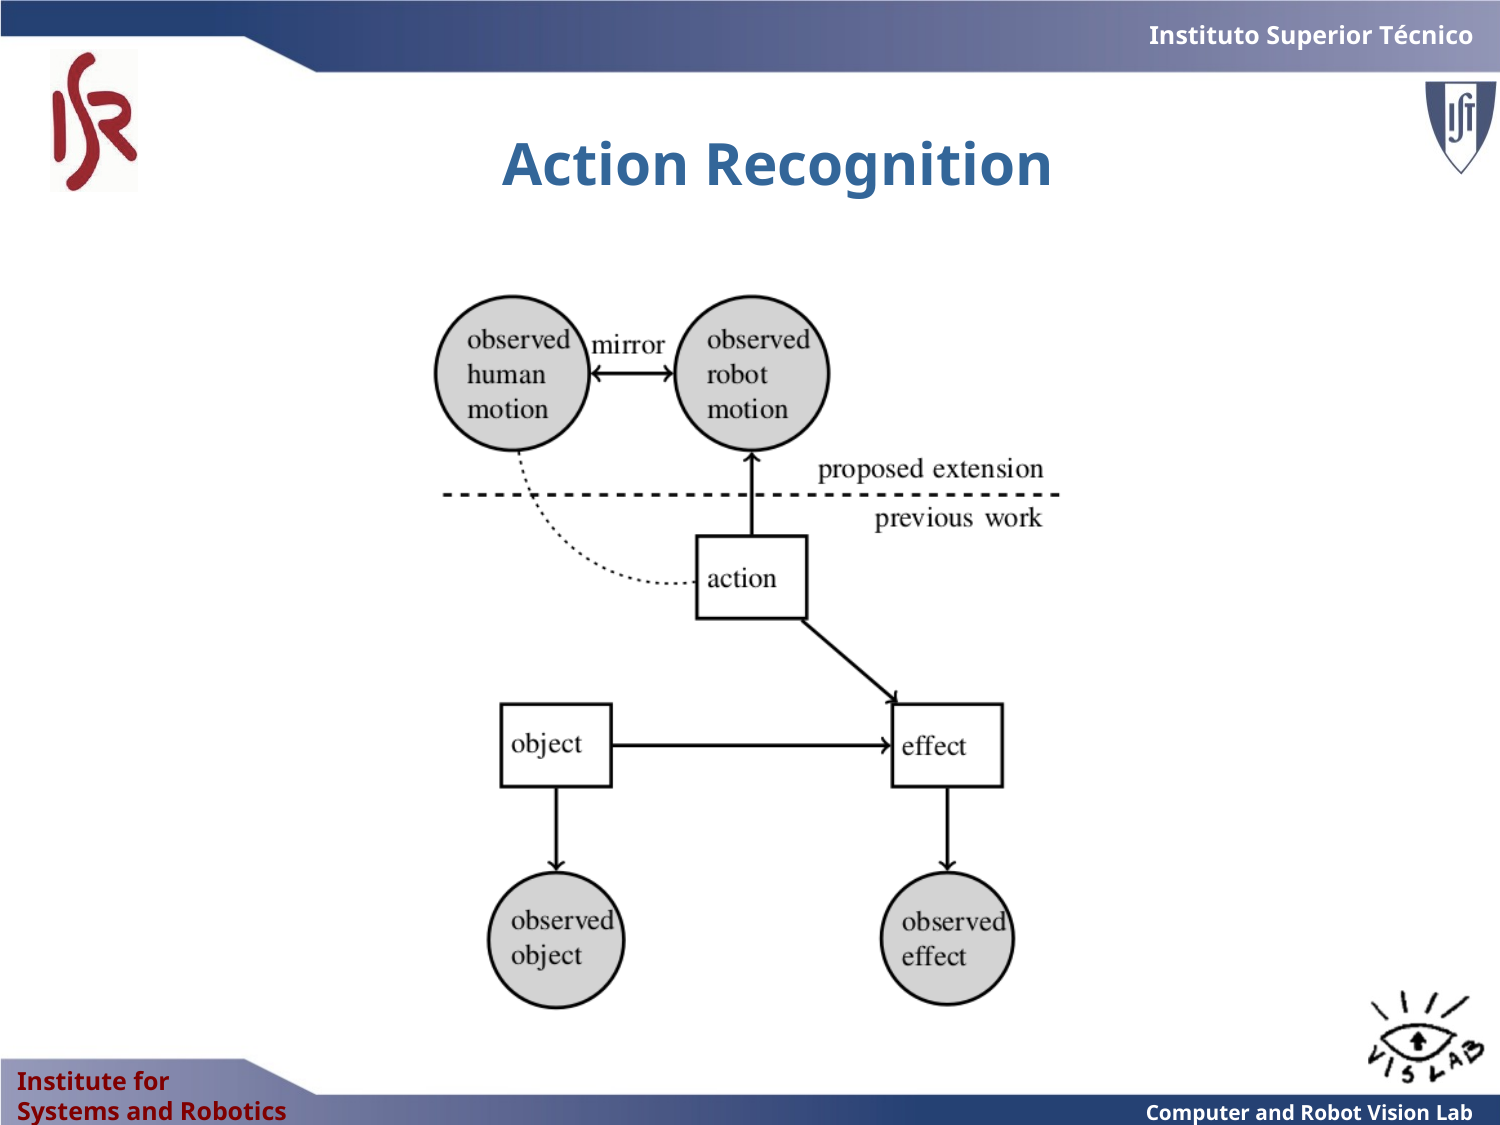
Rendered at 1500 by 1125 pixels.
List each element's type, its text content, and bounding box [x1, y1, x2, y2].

text_box Action Recognition [227, 104, 1329, 221]
picture [0, 0, 1500, 1125]
